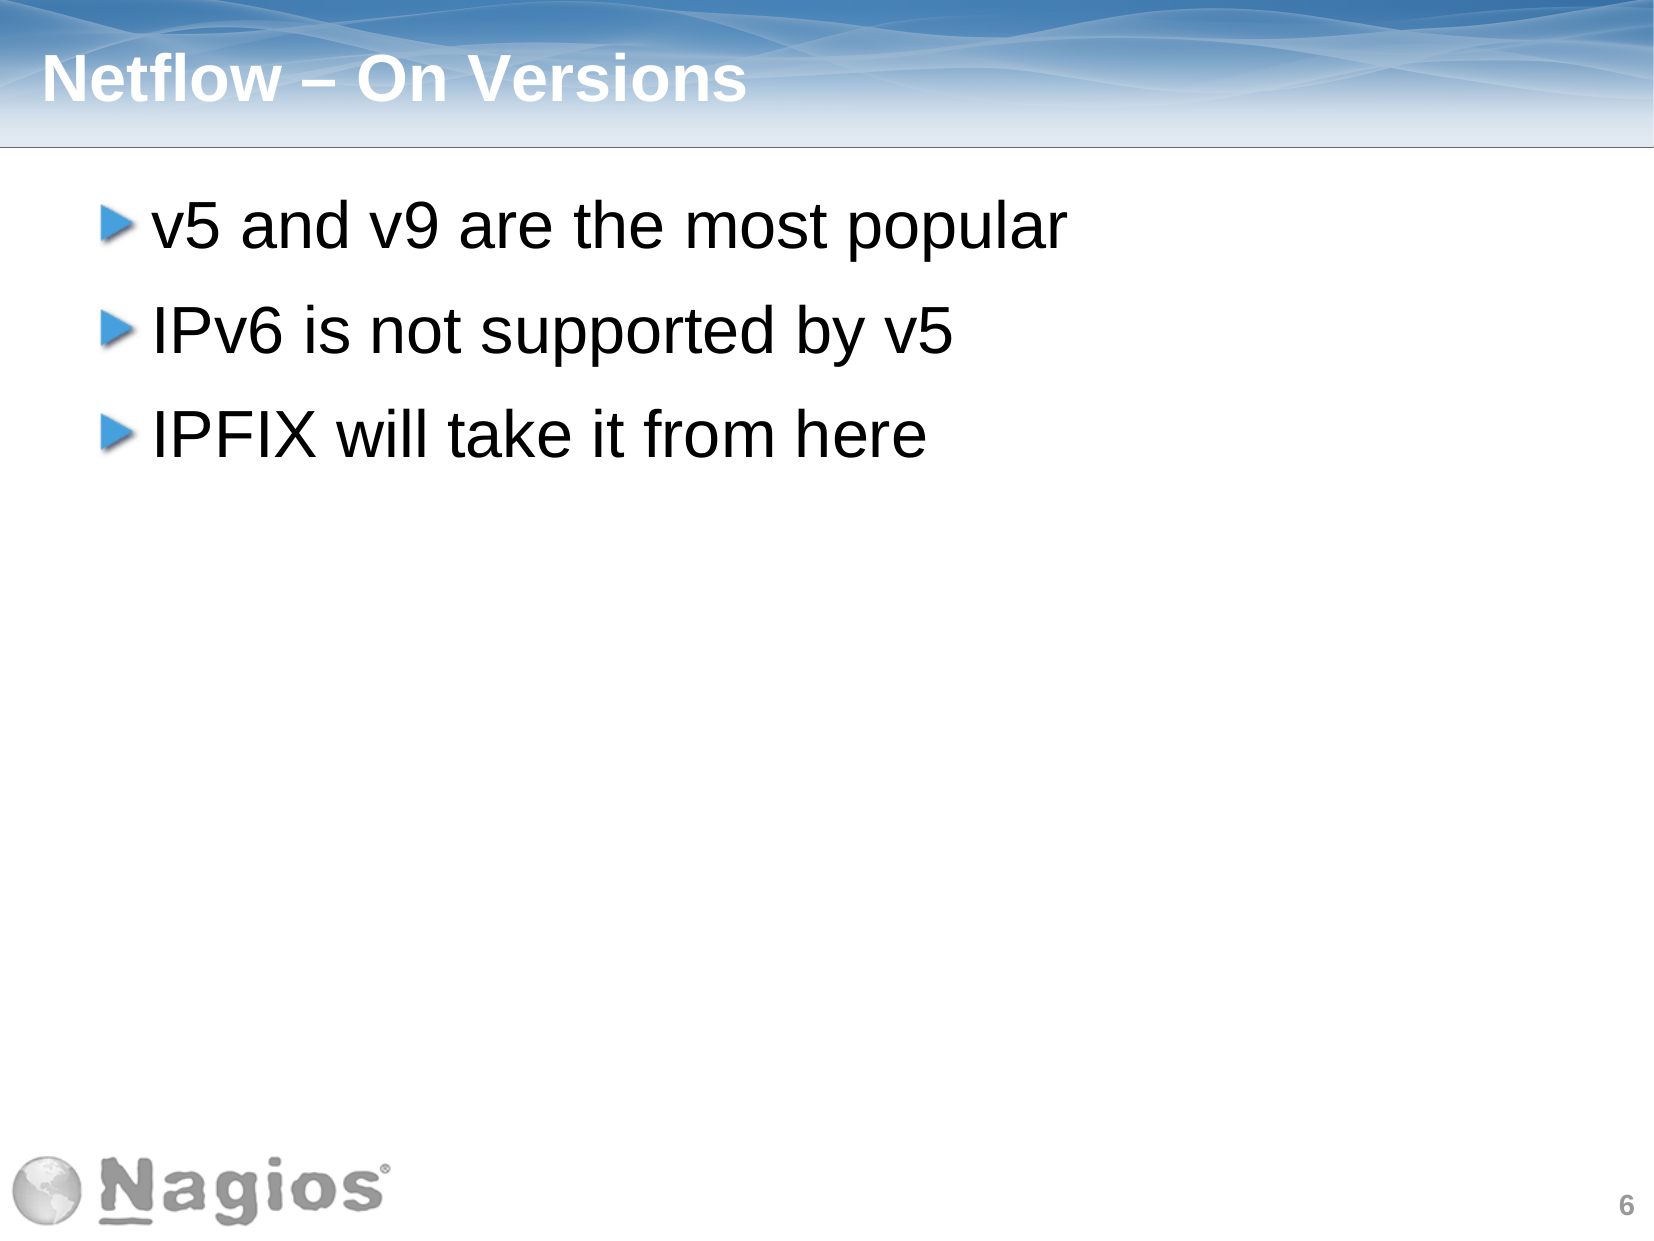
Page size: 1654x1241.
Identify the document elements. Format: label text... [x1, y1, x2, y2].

list v5 and v9 are the most popular IPv6 is not supported by v5 IPFIX will take it from here [80, 188, 1569, 1007]
picture [5, 1143, 400, 1239]
title Netflow – On Versions [41, 29, 1248, 127]
picture [0, 0, 1654, 147]
